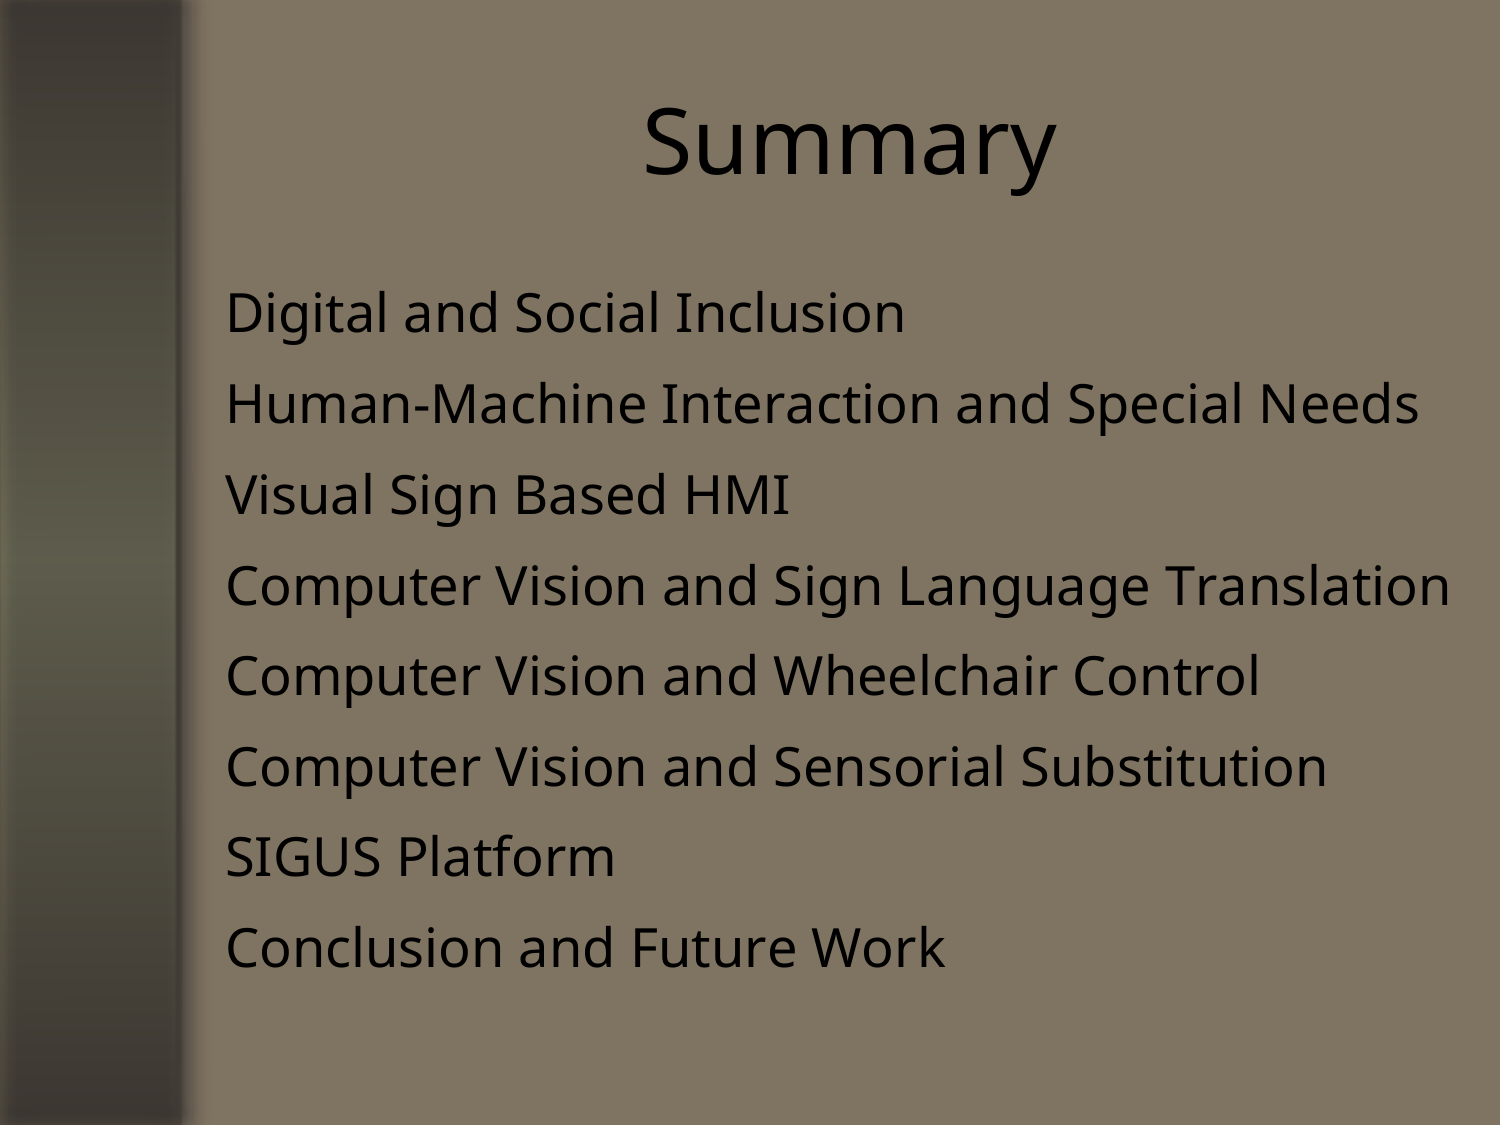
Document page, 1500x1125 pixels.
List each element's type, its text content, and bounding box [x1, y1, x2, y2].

picture [0, 0, 1500, 1125]
list Digital and Social Inclusion Human-Machine Interaction and Special Needs Visual Sign Based HMI Computer Vision and Sign Language Translation Computer Vision and Wheelchair Control Computer Vision and Sensorial Substitution SIGUS Platform Conclusion and Future Work [224, 275, 1463, 1001]
title Summary [237, 44, 1463, 233]
